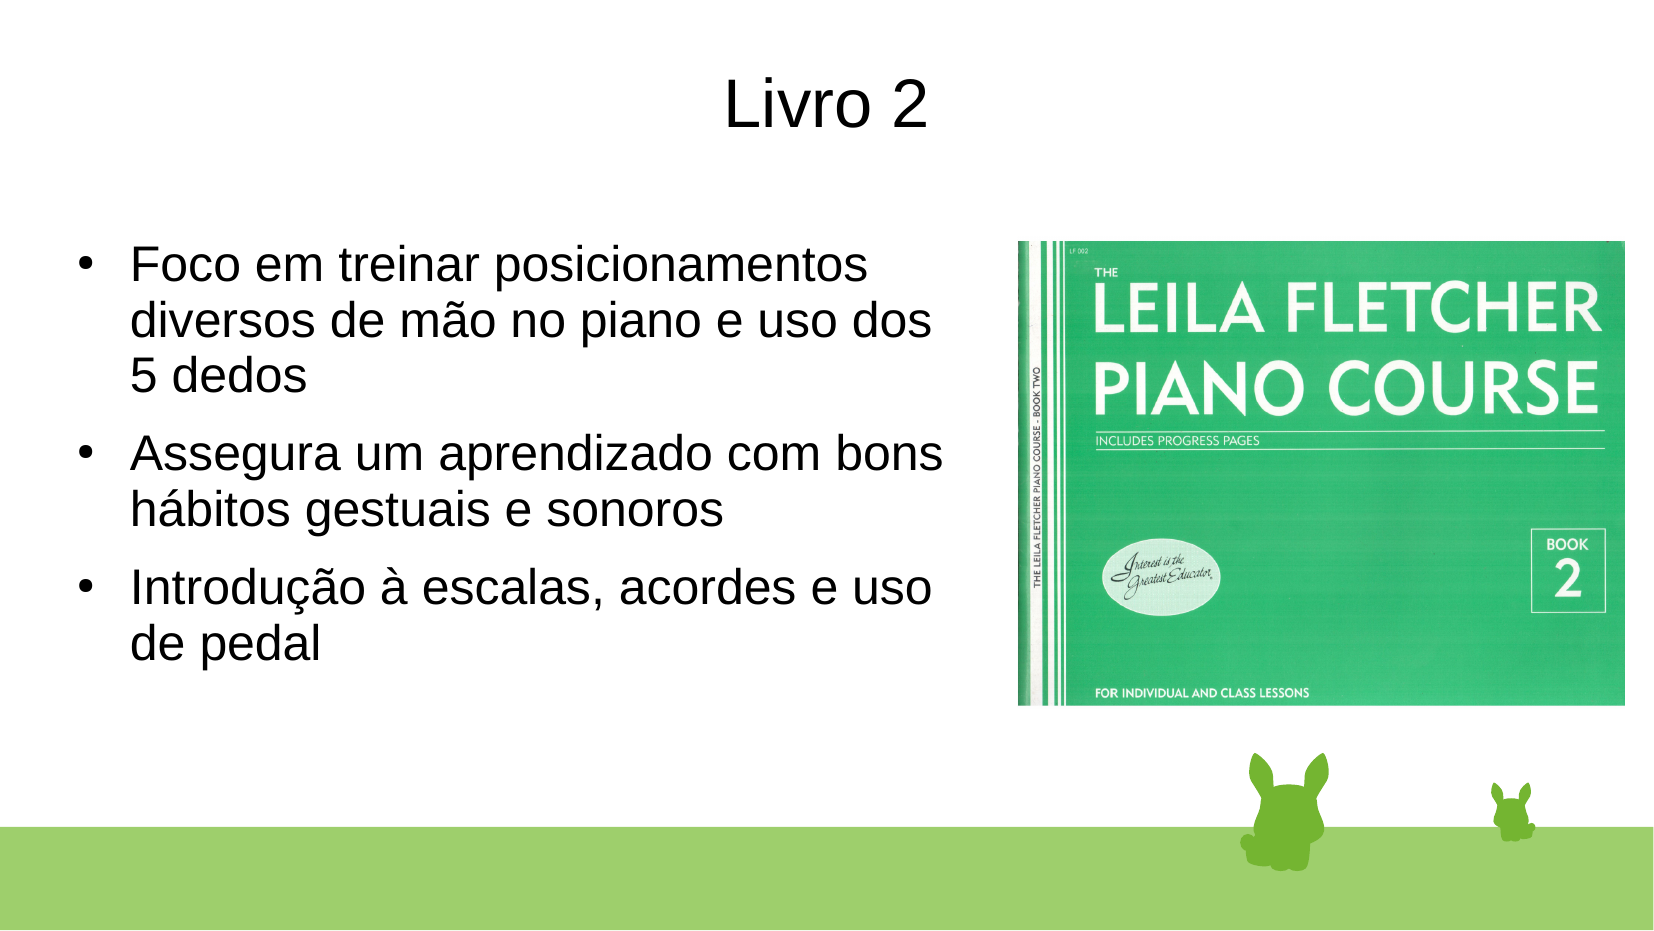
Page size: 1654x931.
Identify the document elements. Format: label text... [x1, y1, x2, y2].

title Livro 2 [88, 29, 1565, 178]
picture [1017, 236, 1625, 709]
list Foco em treinar posicionamentos diversos de mão no piano e uso dos 5 dedos Assegura um aprendizado com bons hábitos gestuais e sonoros Introdução à escalas, acordes e uso de pedal [59, 236, 975, 798]
